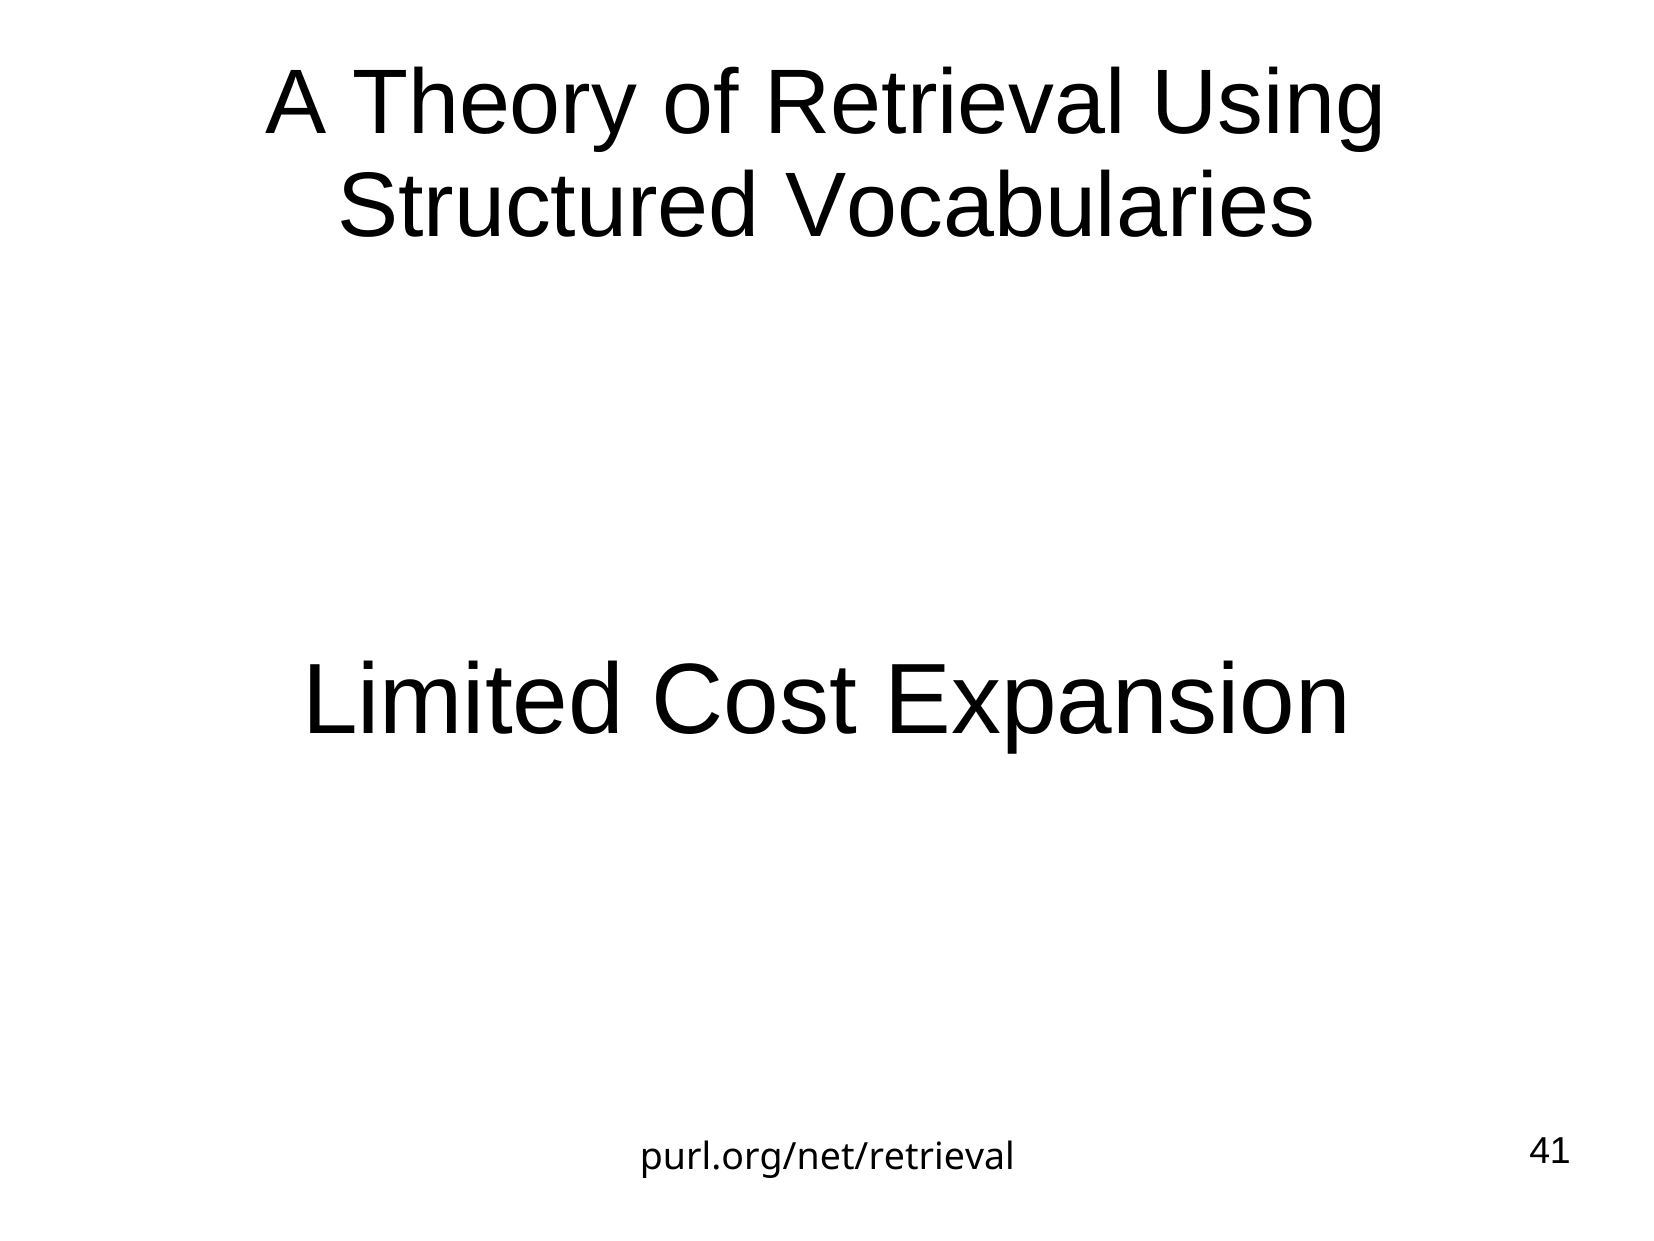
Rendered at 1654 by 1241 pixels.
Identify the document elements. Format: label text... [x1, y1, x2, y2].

subtitle Limited Cost Expansion [82, 290, 1571, 1109]
title A Theory of Retrieval Using Structured Vocabularies [82, 49, 1571, 257]
